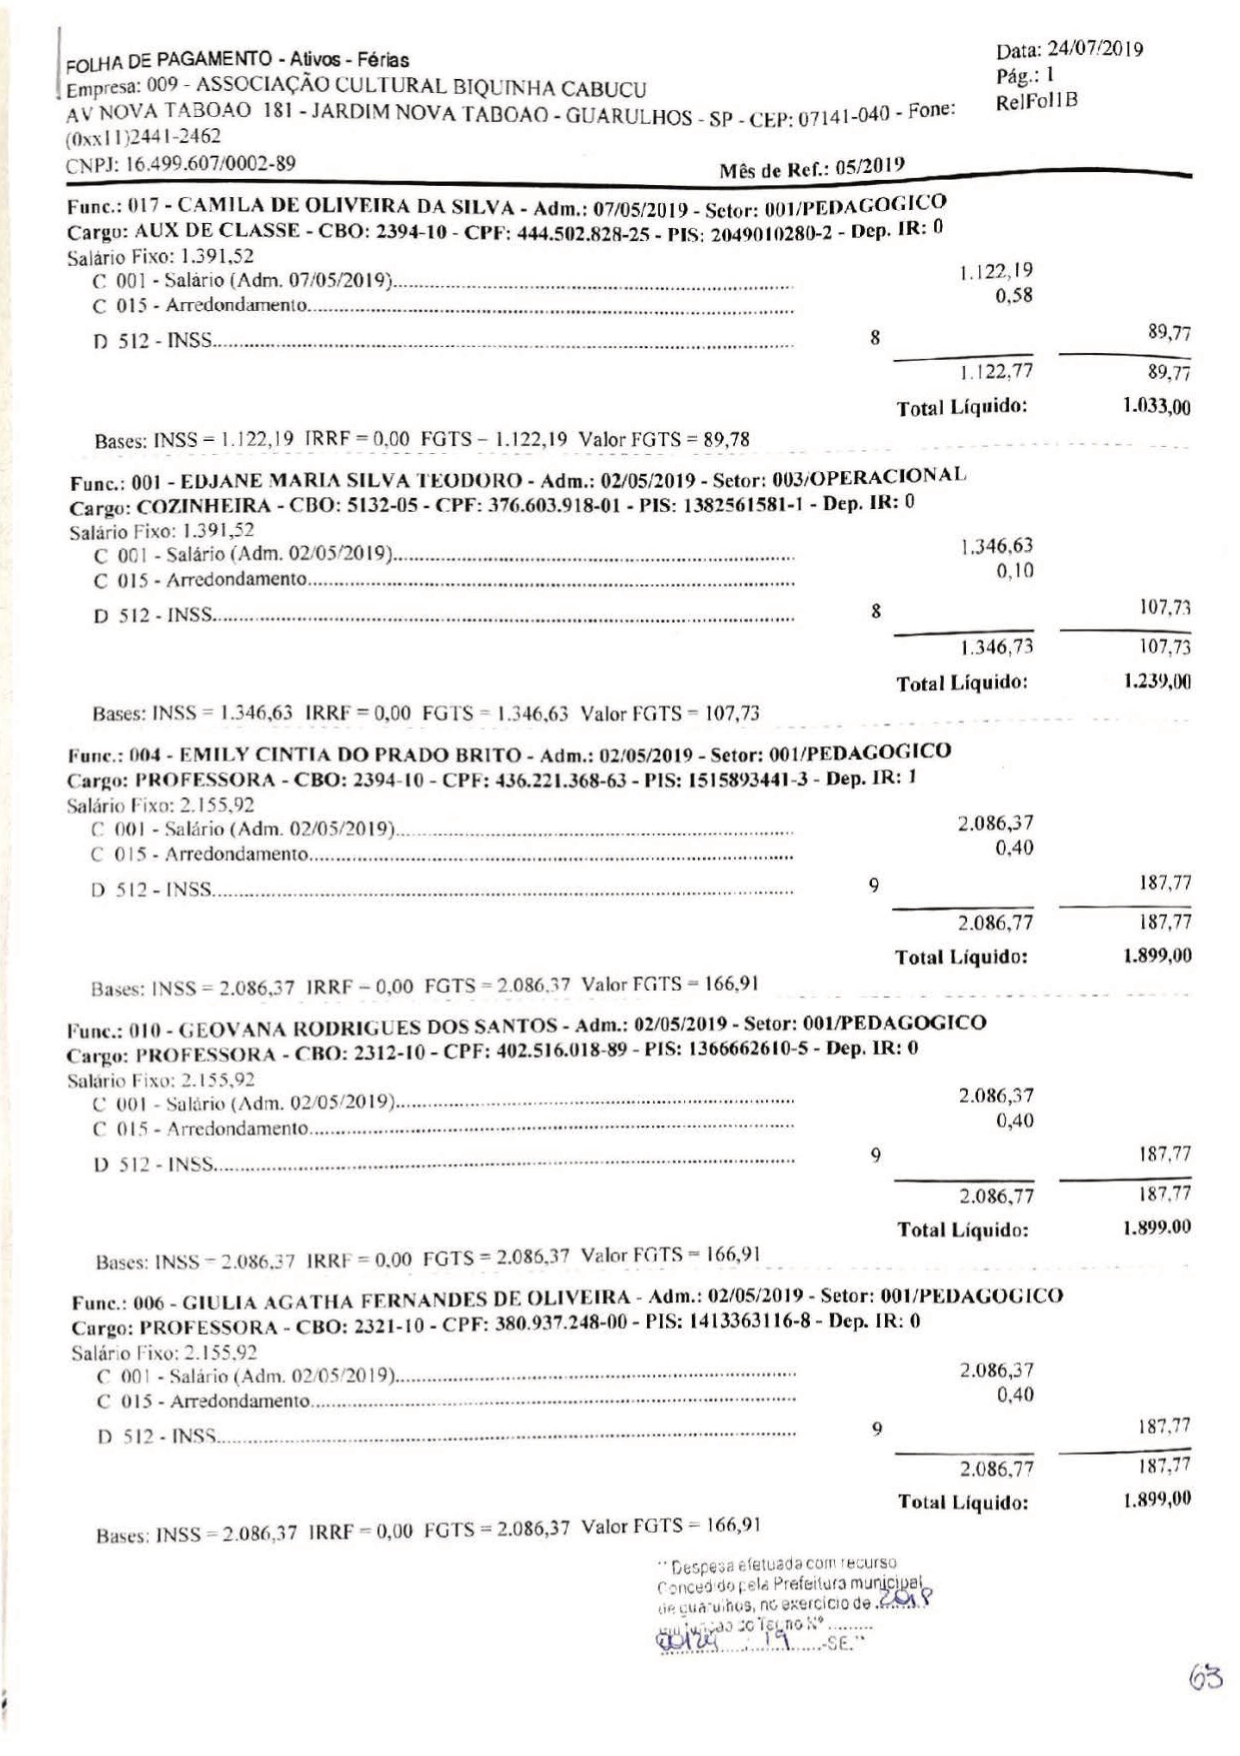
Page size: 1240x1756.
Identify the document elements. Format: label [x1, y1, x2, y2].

text_box [0, 0, 1238, 1755]
